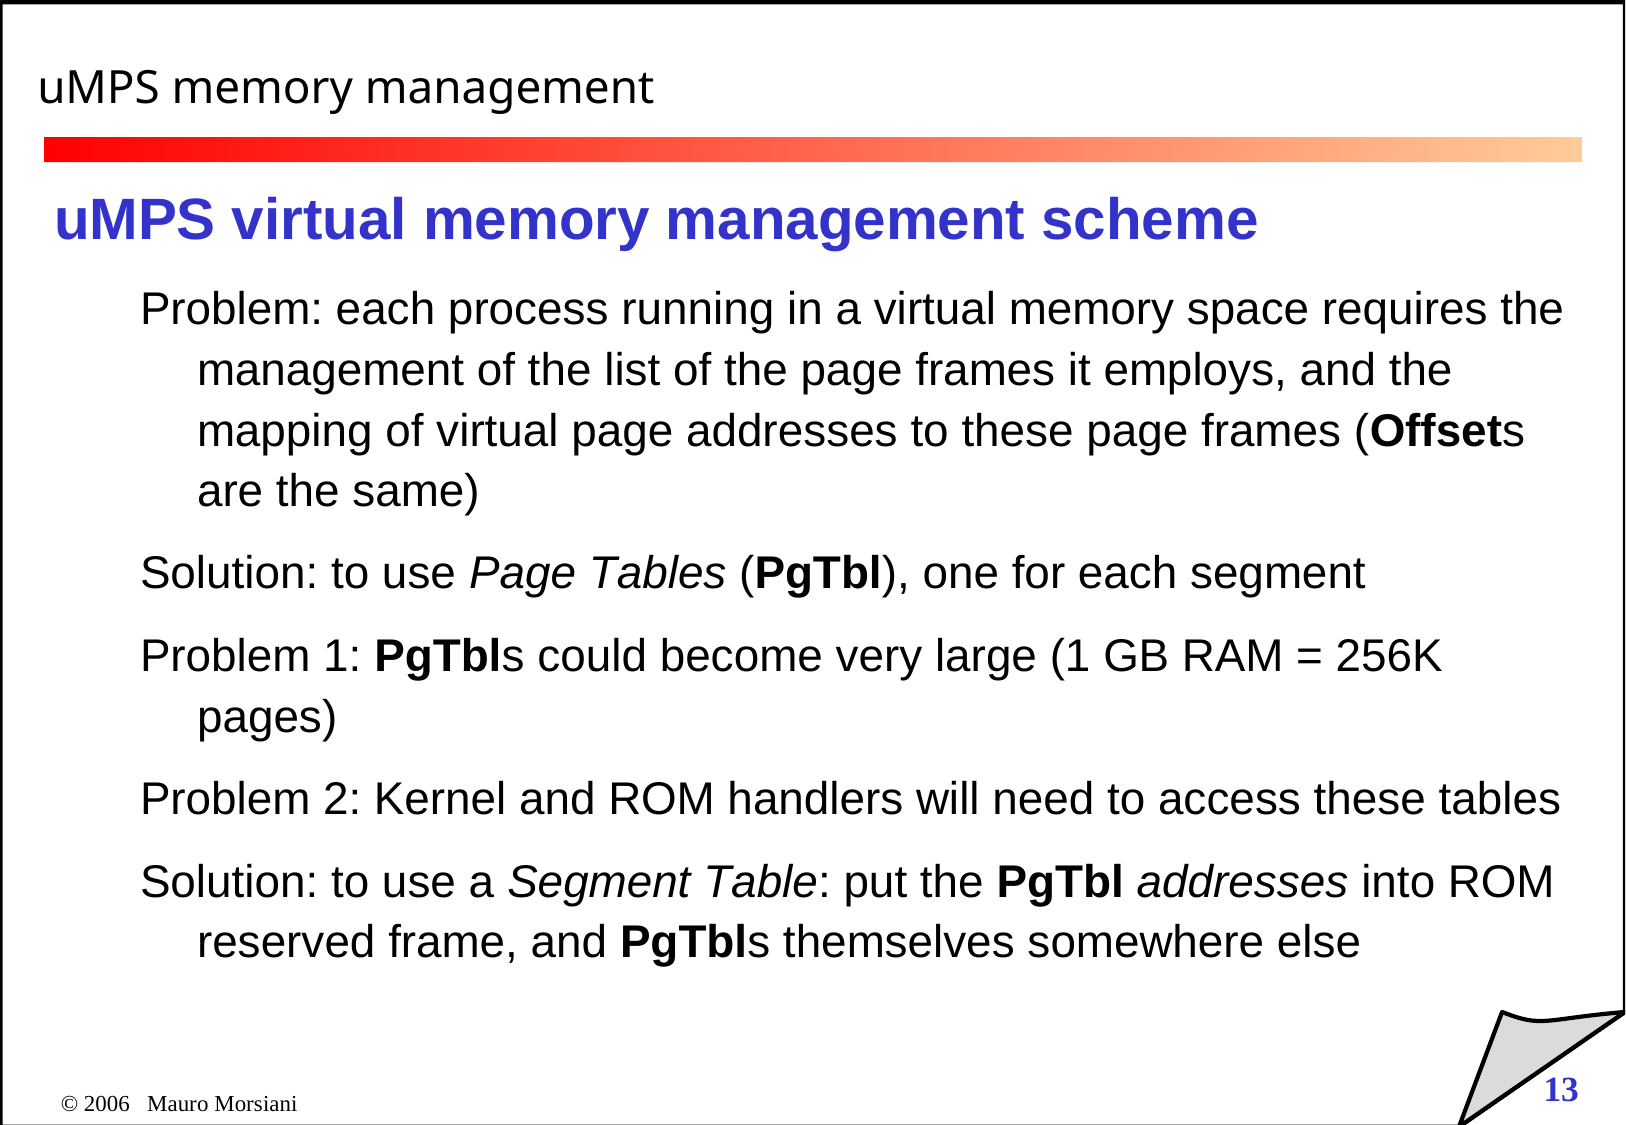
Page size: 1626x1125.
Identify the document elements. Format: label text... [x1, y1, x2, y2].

list uMPS virtual memory management scheme Problem: each process running in a virtual memory space requires the management of the list of the page frames it employs, and the mapping of virtual page addresses to these page frames (Offsets are the same) Solution: to use Page Tables (PgTbl), one for each segment Problem 1: PgTbls could become very large (1 GB RAM = 256K pages) Problem 2: Kernel and ROM handlers will need to access these tables Solution: to use a Segment Table: put the PgTbl addresses into ROM reserved frame, and PgTbls themselves somewhere else [54, 187, 1571, 1124]
title uMPS memory management [37, 44, 1588, 131]
